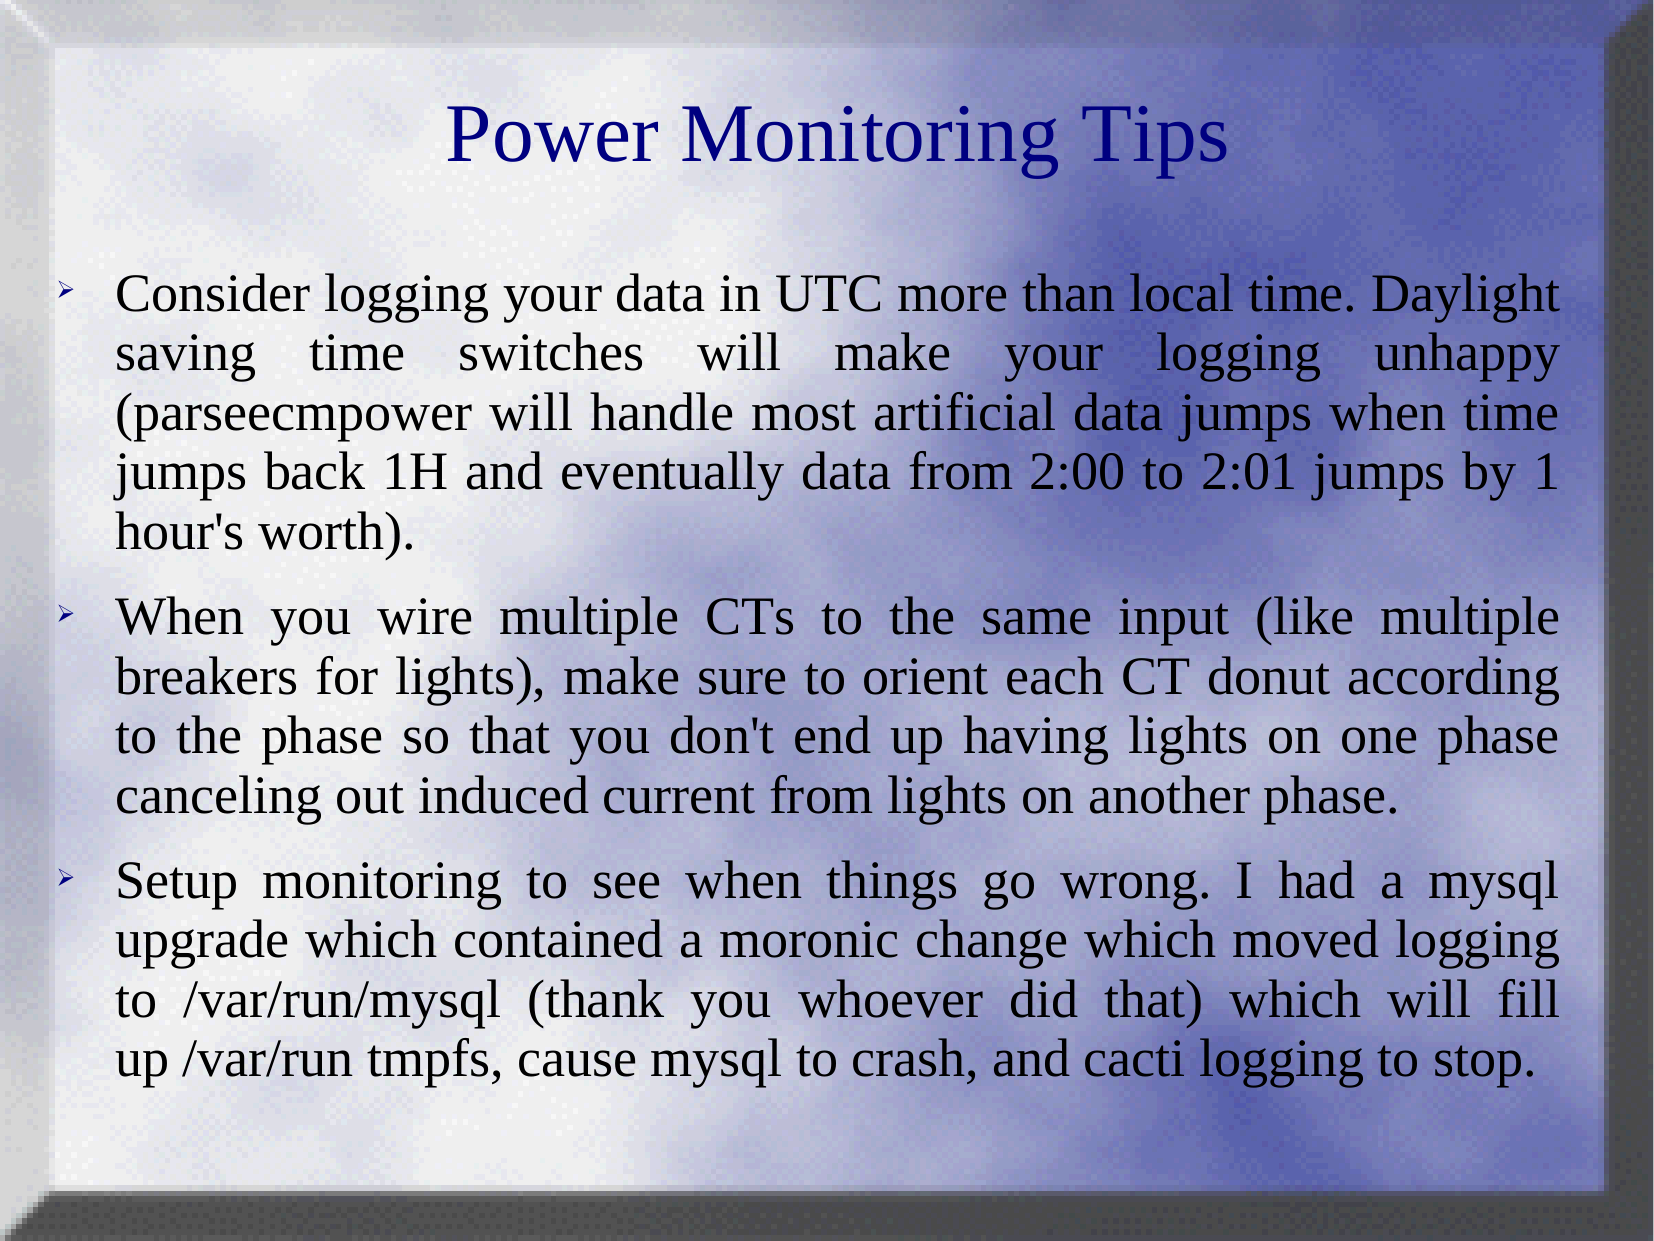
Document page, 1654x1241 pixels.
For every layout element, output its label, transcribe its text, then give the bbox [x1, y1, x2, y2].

picture [0, 0, 1654, 1241]
list Consider logging your data in UTC more than local time. Daylight saving time switches will make your logging unhappy (parseecmpower will handle most artificial data jumps when time jumps back 1H and eventually data from 2:00 to 2:01 jumps by 1 hour's worth). When you wire multiple CTs to the same input (like multiple breakers for lights), make sure to orient each CT donut according to the phase so that you don't end up having lights on one phase canceling out induced current from lights on another phase. Setup monitoring to see when things go wrong. I had a mysql upgrade which contained a moronic change which moved logging to /var/run/mysql (thank you whoever did that) which will fill up /var/run tmpfs, cause mysql to crash, and cacti logging to stop. [56, 263, 1562, 1089]
title Power Monitoring Tips [122, 84, 1554, 182]
